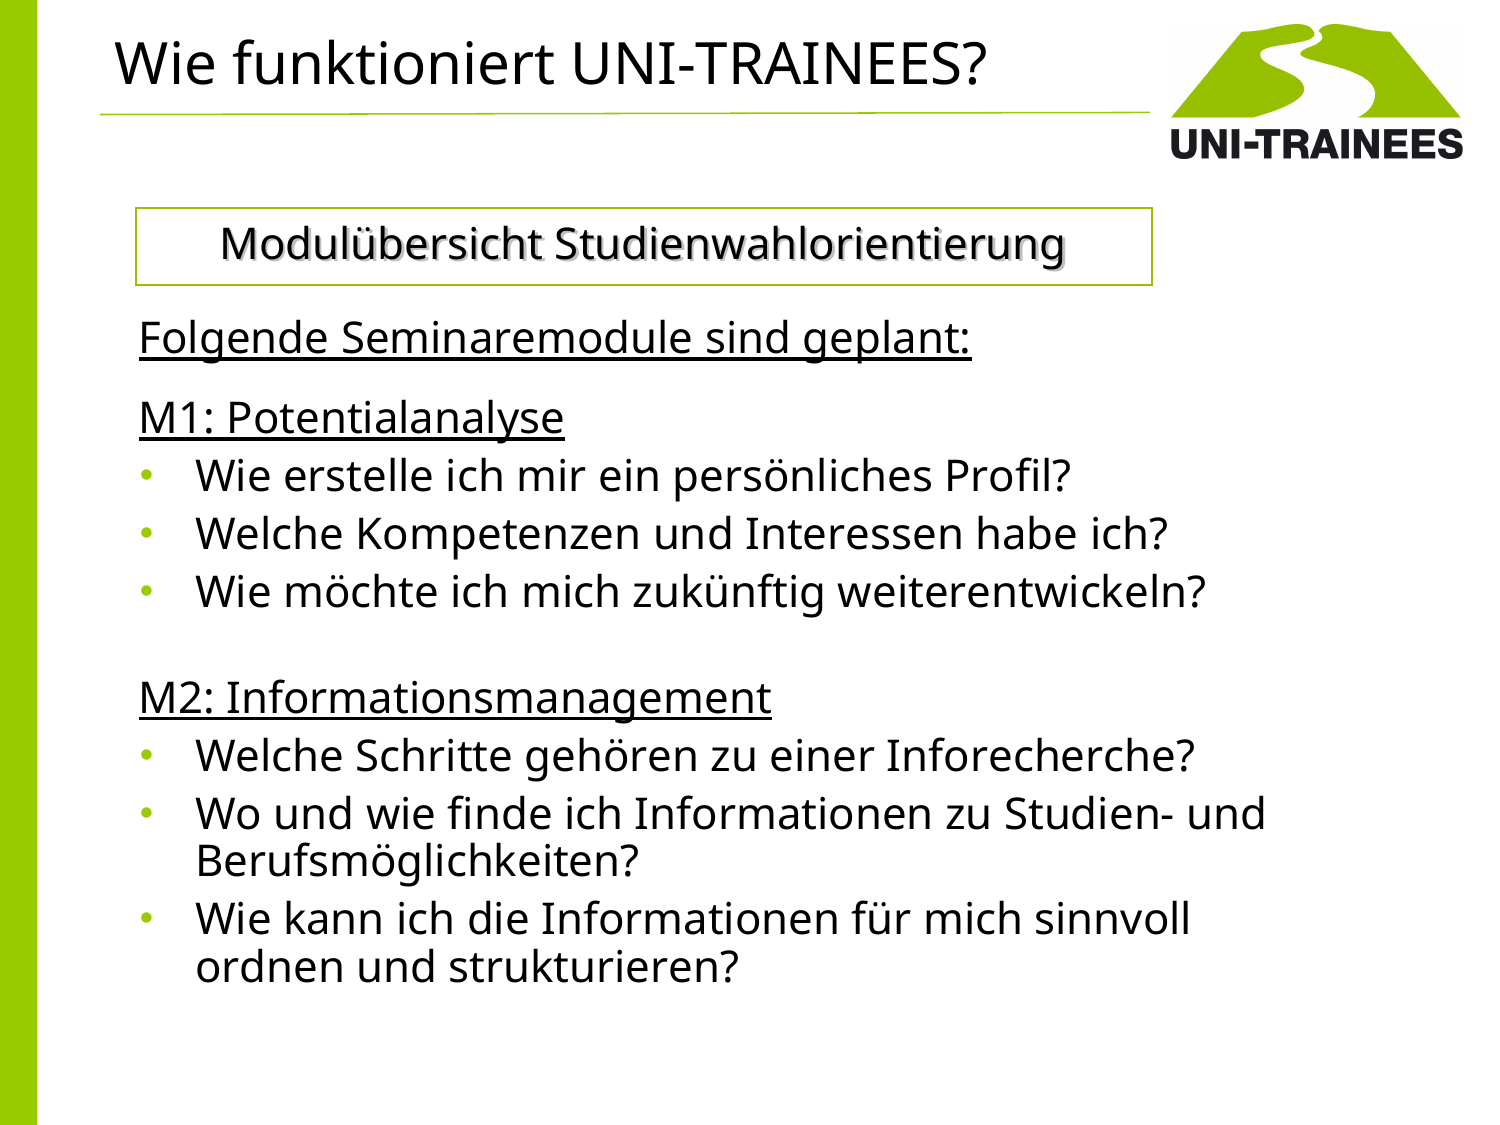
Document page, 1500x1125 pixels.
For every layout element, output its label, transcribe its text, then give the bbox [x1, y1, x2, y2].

picture [1171, 24, 1463, 159]
text_box Modulübersicht Studienwahlorientierung [135, 207, 1152, 285]
list Folgende Seminaremodule sind geplant: M1: Potentialanalyse Wie erstelle ich mir ein persönliches Profil? Welche Kompetenzen und Interessen habe ich? Wie möchte ich mich zukünftig weiterentwickeln? M2: Informationsmanagement Welche Schritte gehören zu einer Inforecherche? Wo und wie finde ich Informationen zu Studien- und Berufsmöglichkeiten? Wie kann ich die Informationen für mich sinnvoll ordnen und strukturieren? [123, 302, 1459, 1024]
title Wie funktioniert UNI-TRAINEES? [100, 10, 1152, 113]
